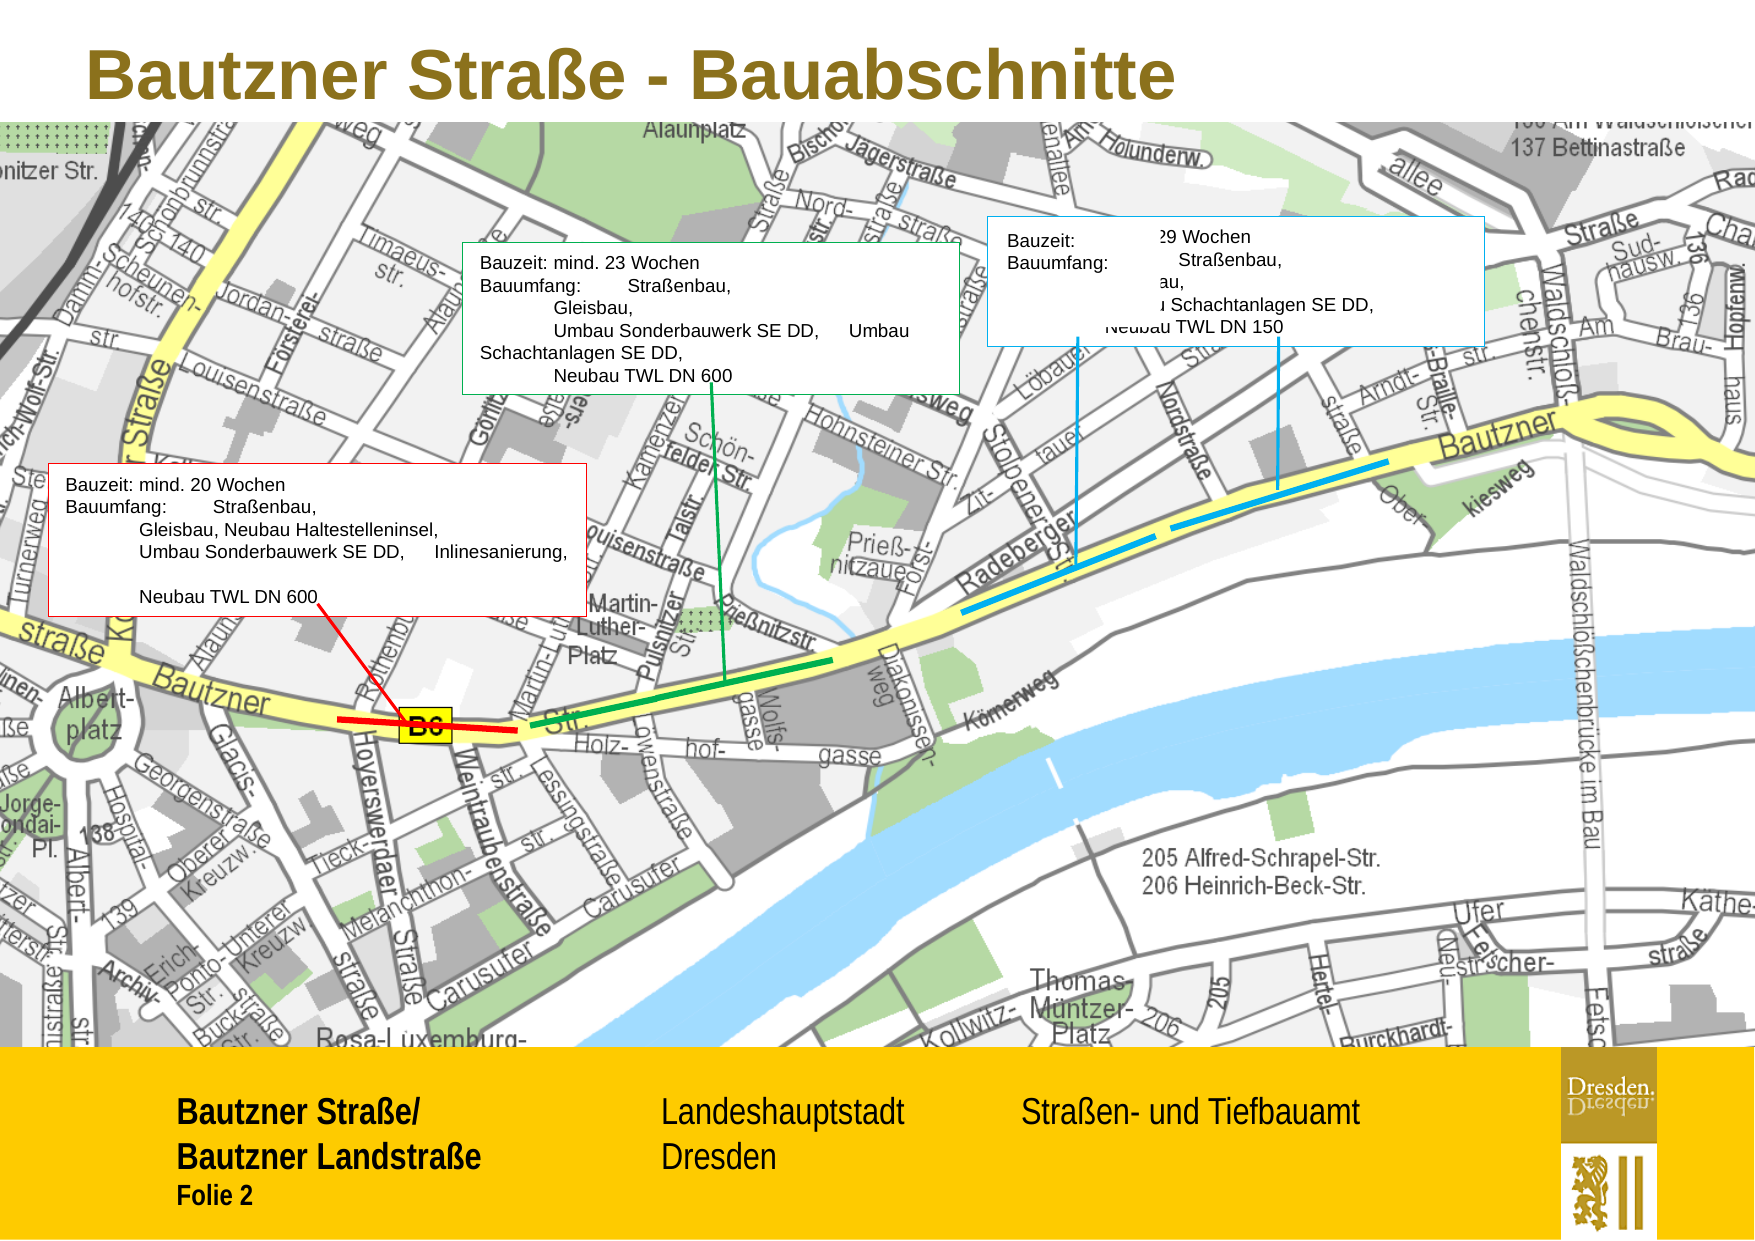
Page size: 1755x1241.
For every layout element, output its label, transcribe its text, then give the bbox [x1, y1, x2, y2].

text_box Bauzeit: Bauumfang: [990, 219, 1161, 328]
text_box Bauzeit: mind. 29 Wochen Bauumfang: Straßenbau, Gleisbau, Umbau Schachtanlagen SE DD, Neubau TWL DN 150 [987, 216, 1485, 347]
text_box Bauzeit: mind. 20 Wochen Bauumfang: Straßenbau, Gleisbau, Neubau Haltestelleninsel, Umbau Sonderbauwerk SE DD, Inlinesanierung, Neubau TWL DN 600 [48, 463, 587, 617]
text_box Bautzner Straße - Bauabschnitte [68, 29, 1195, 122]
text_box Bauzeit: mind. 23 Wochen Bauumfang: Straßenbau, Gleisbau, Umbau Sonderbauwerk SE DD, Umbau Schachtanlagen SE DD, Neubau TWL DN 600 [462, 242, 960, 395]
picture [0, 122, 1755, 1241]
